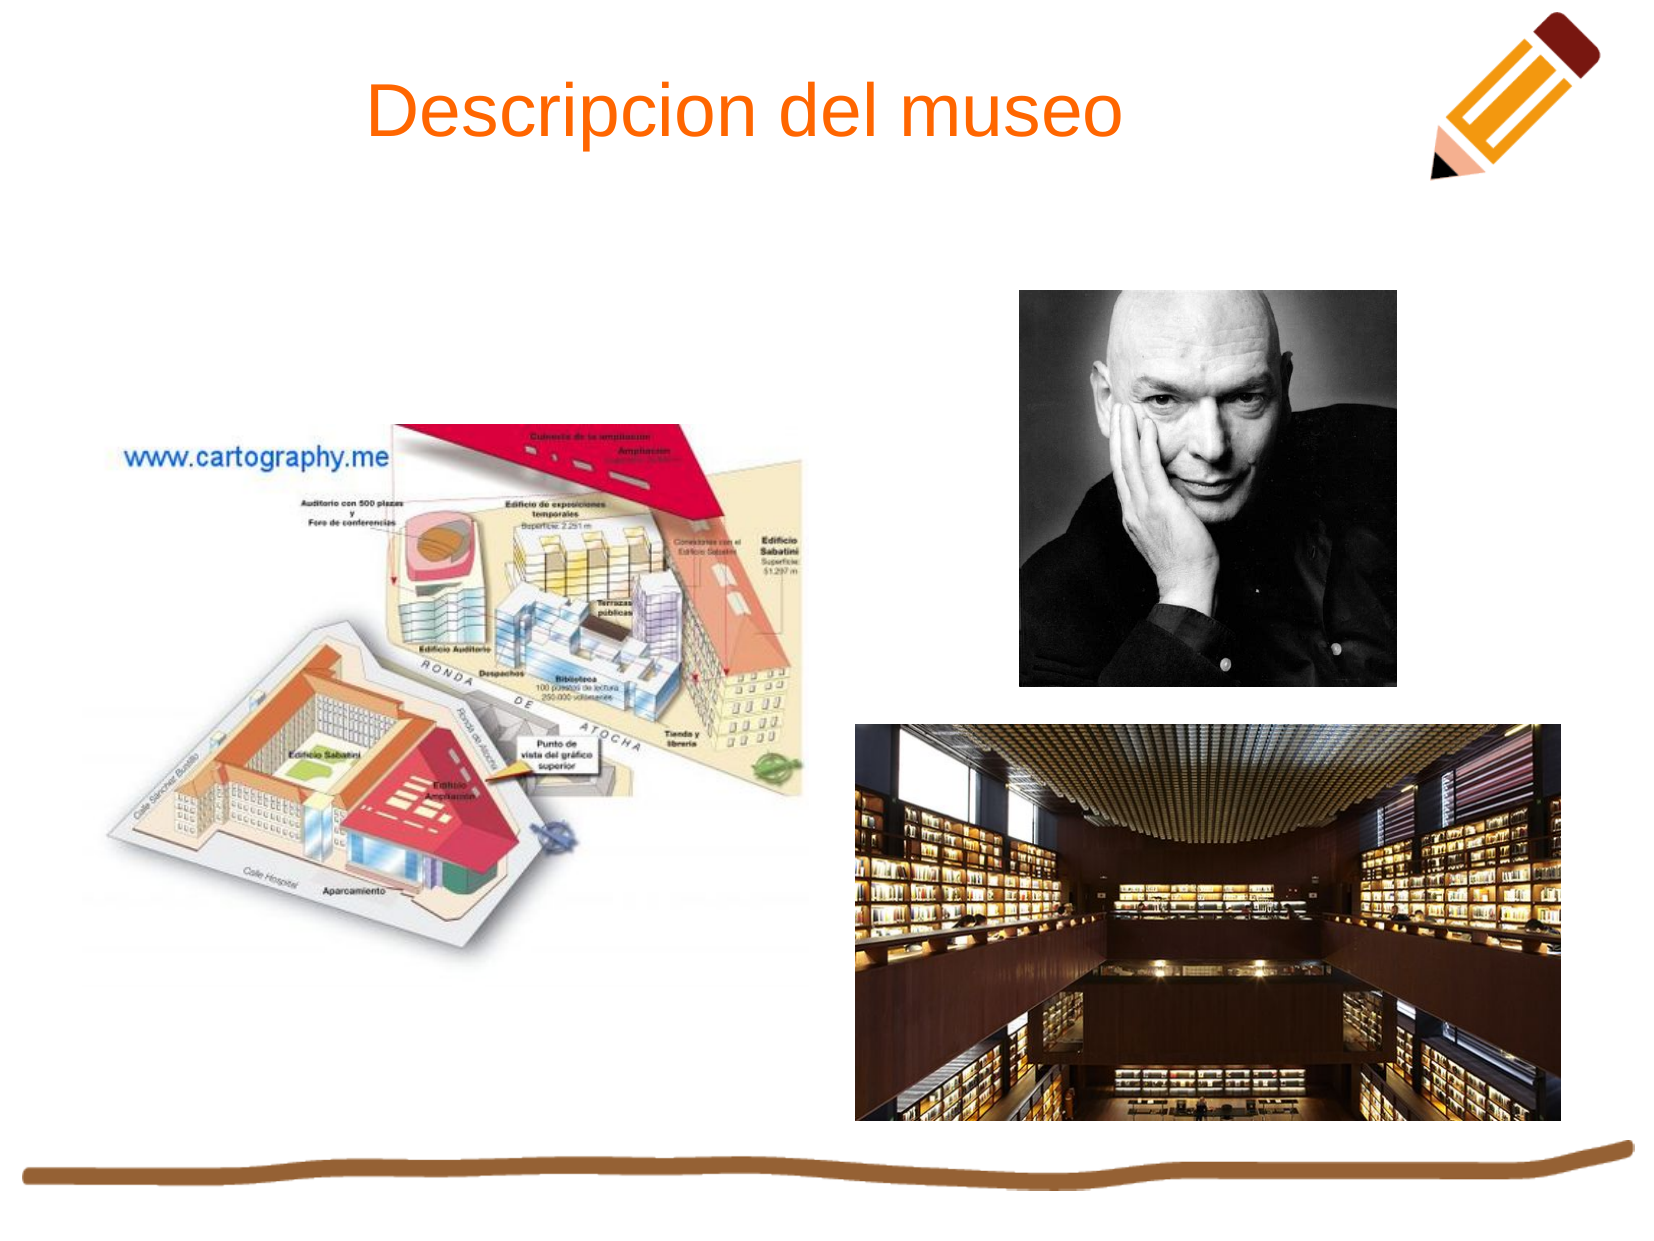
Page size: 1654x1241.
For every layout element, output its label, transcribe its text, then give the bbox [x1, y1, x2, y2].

picture [855, 724, 1561, 1121]
picture [1430, 12, 1601, 181]
picture [82, 424, 809, 987]
title Descripcion del museo [82, 49, 1430, 172]
picture [1019, 290, 1397, 687]
picture [22, 1140, 1635, 1191]
